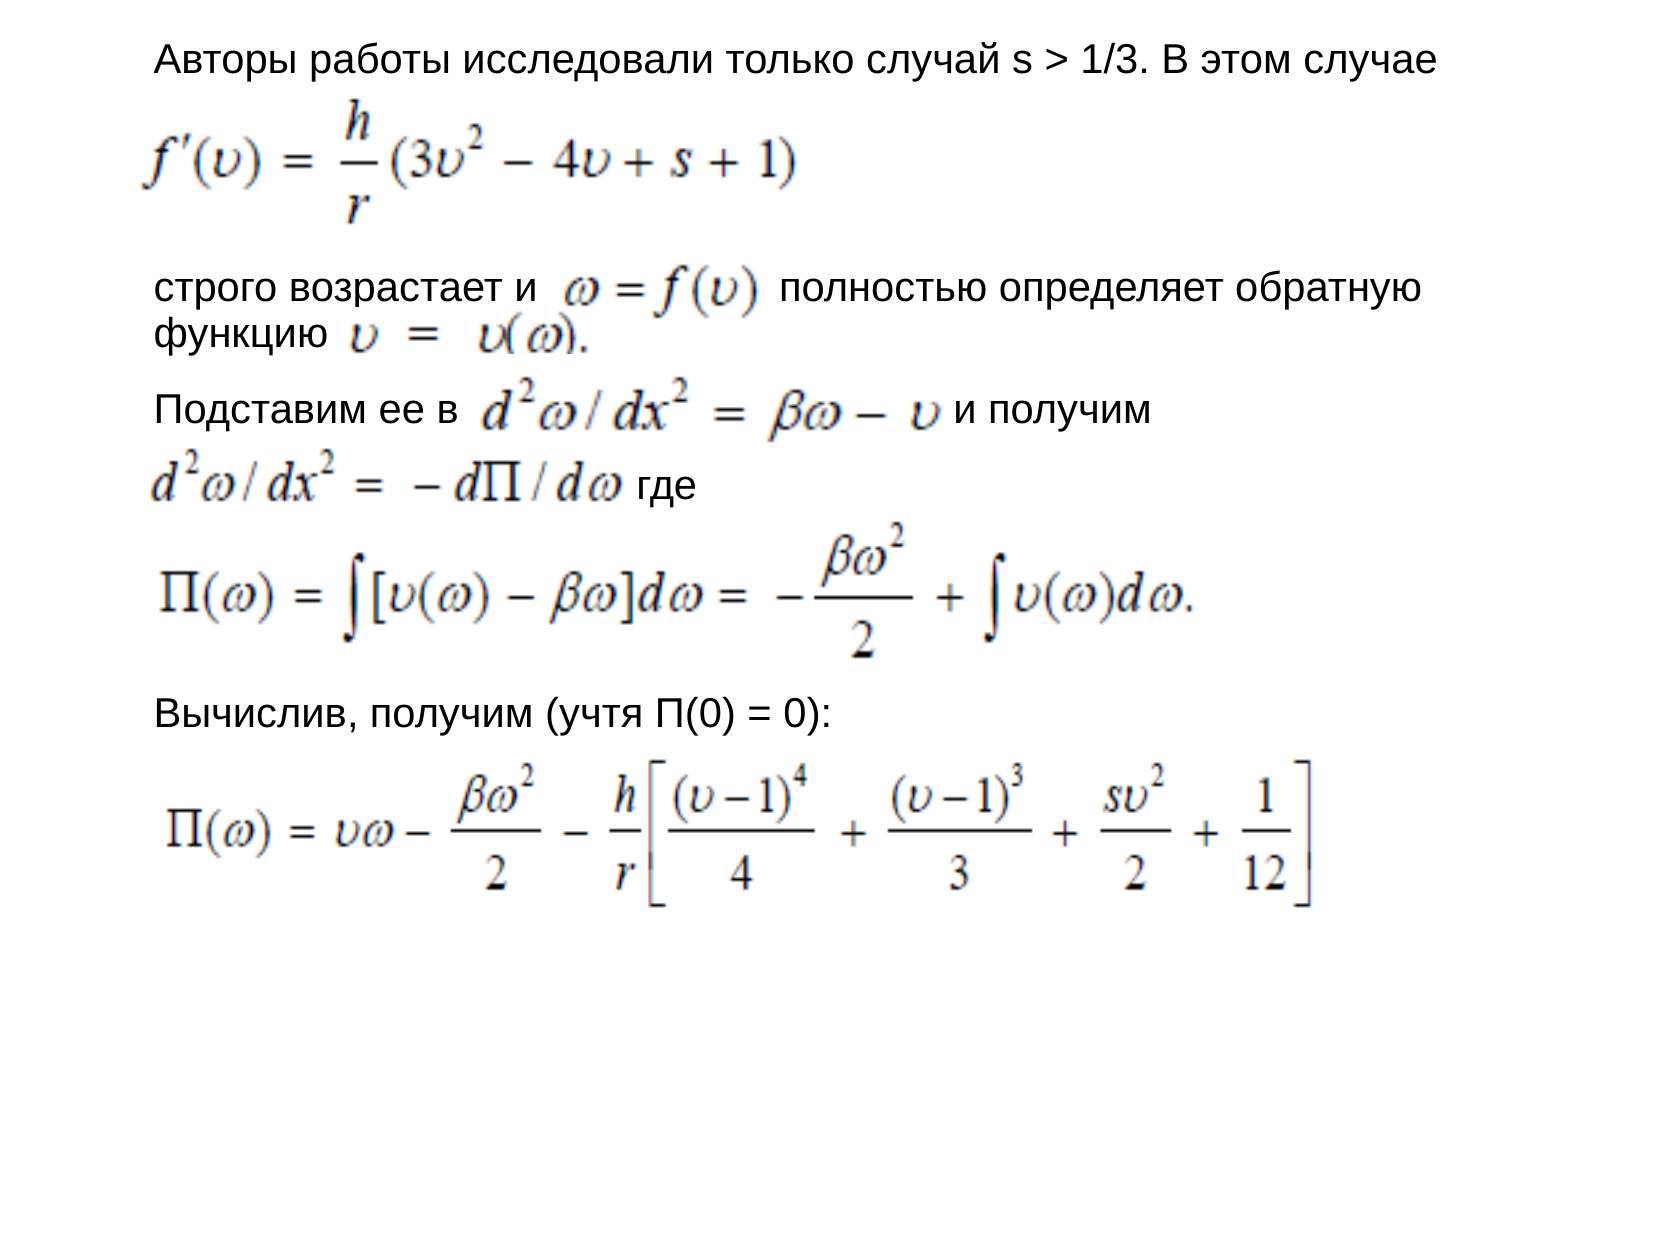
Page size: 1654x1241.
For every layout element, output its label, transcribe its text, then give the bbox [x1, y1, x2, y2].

picture [118, 251, 1229, 674]
picture [129, 94, 815, 237]
picture [151, 744, 1321, 922]
list Авторы работы исследовали только случай s > 1/3. В этом случае строго возрастает и полностью определяет обратную функцию Подставим ее в и получим , где Вычислив, получим (учтя П(0) = 0): [82, 35, 1571, 1010]
